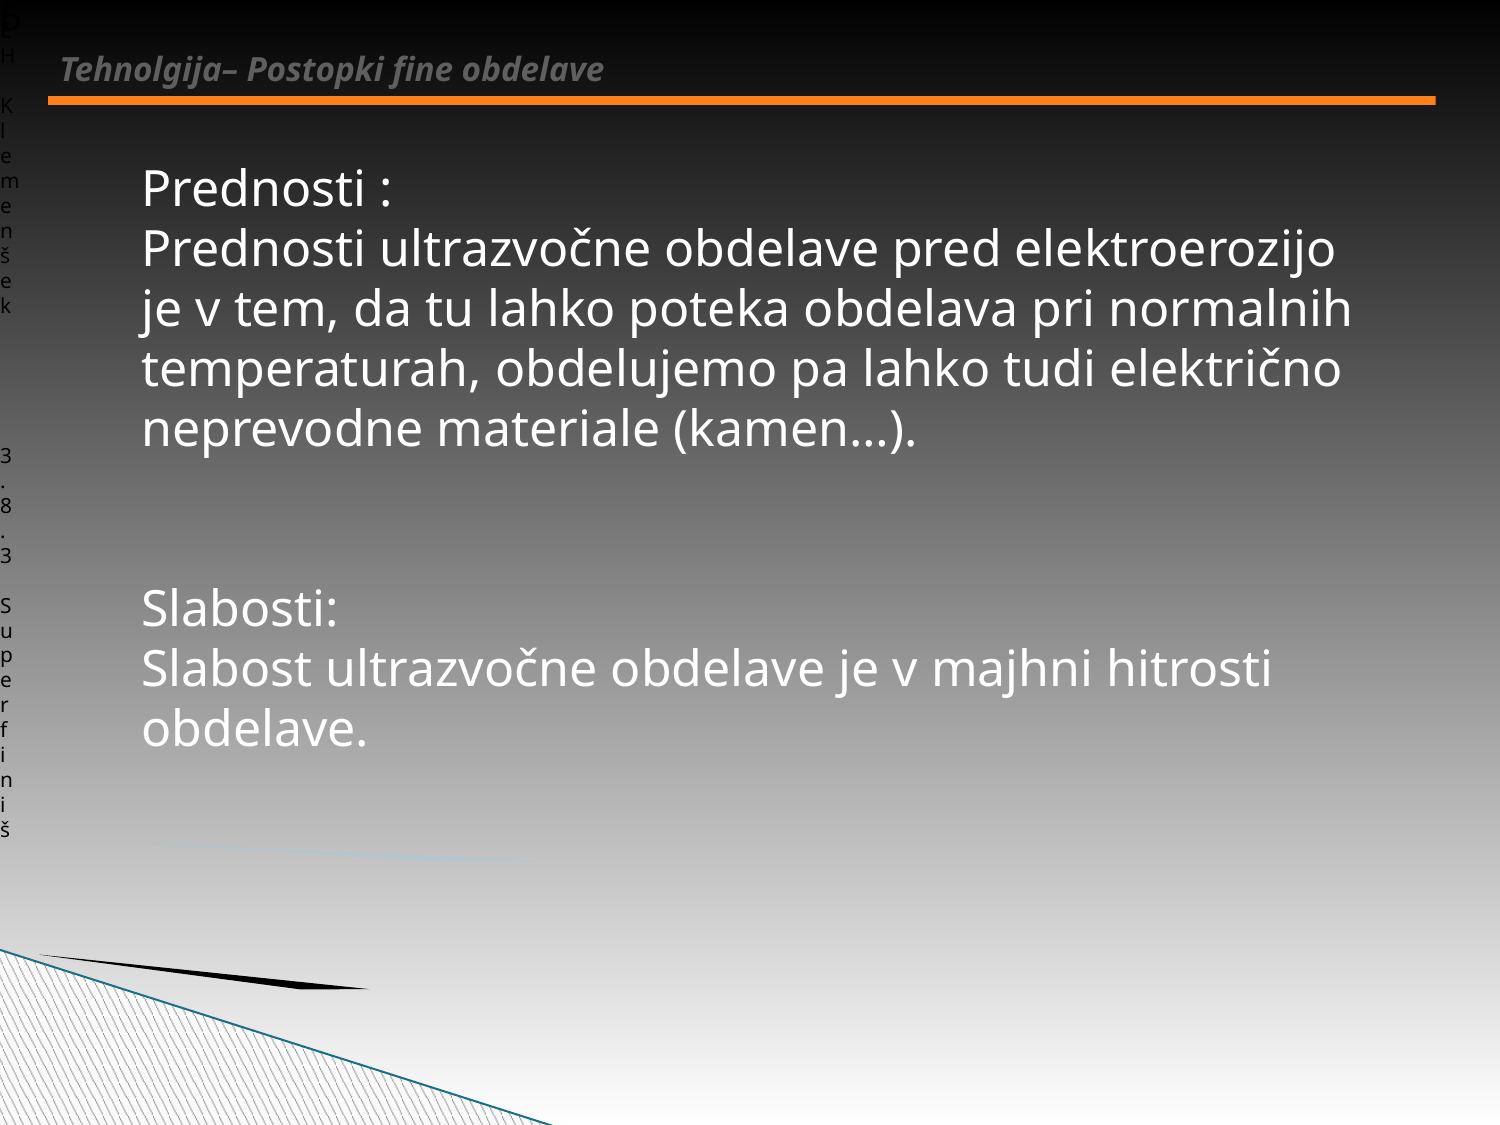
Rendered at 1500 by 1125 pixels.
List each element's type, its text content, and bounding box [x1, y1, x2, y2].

picture [0, 952, 543, 1125]
text_box Prednosti : Prednosti ultrazvočne obdelave pred elektroerozijo je v tem, da tu lahko poteka obdelava pri normalnih temperaturah, obdelujemo pa lahko tudi električno neprevodne materiale (kamen…). Slabosti: Slabost ultrazvočne obdelave je v majhni hitrosti obdelave. [126, 149, 1374, 765]
